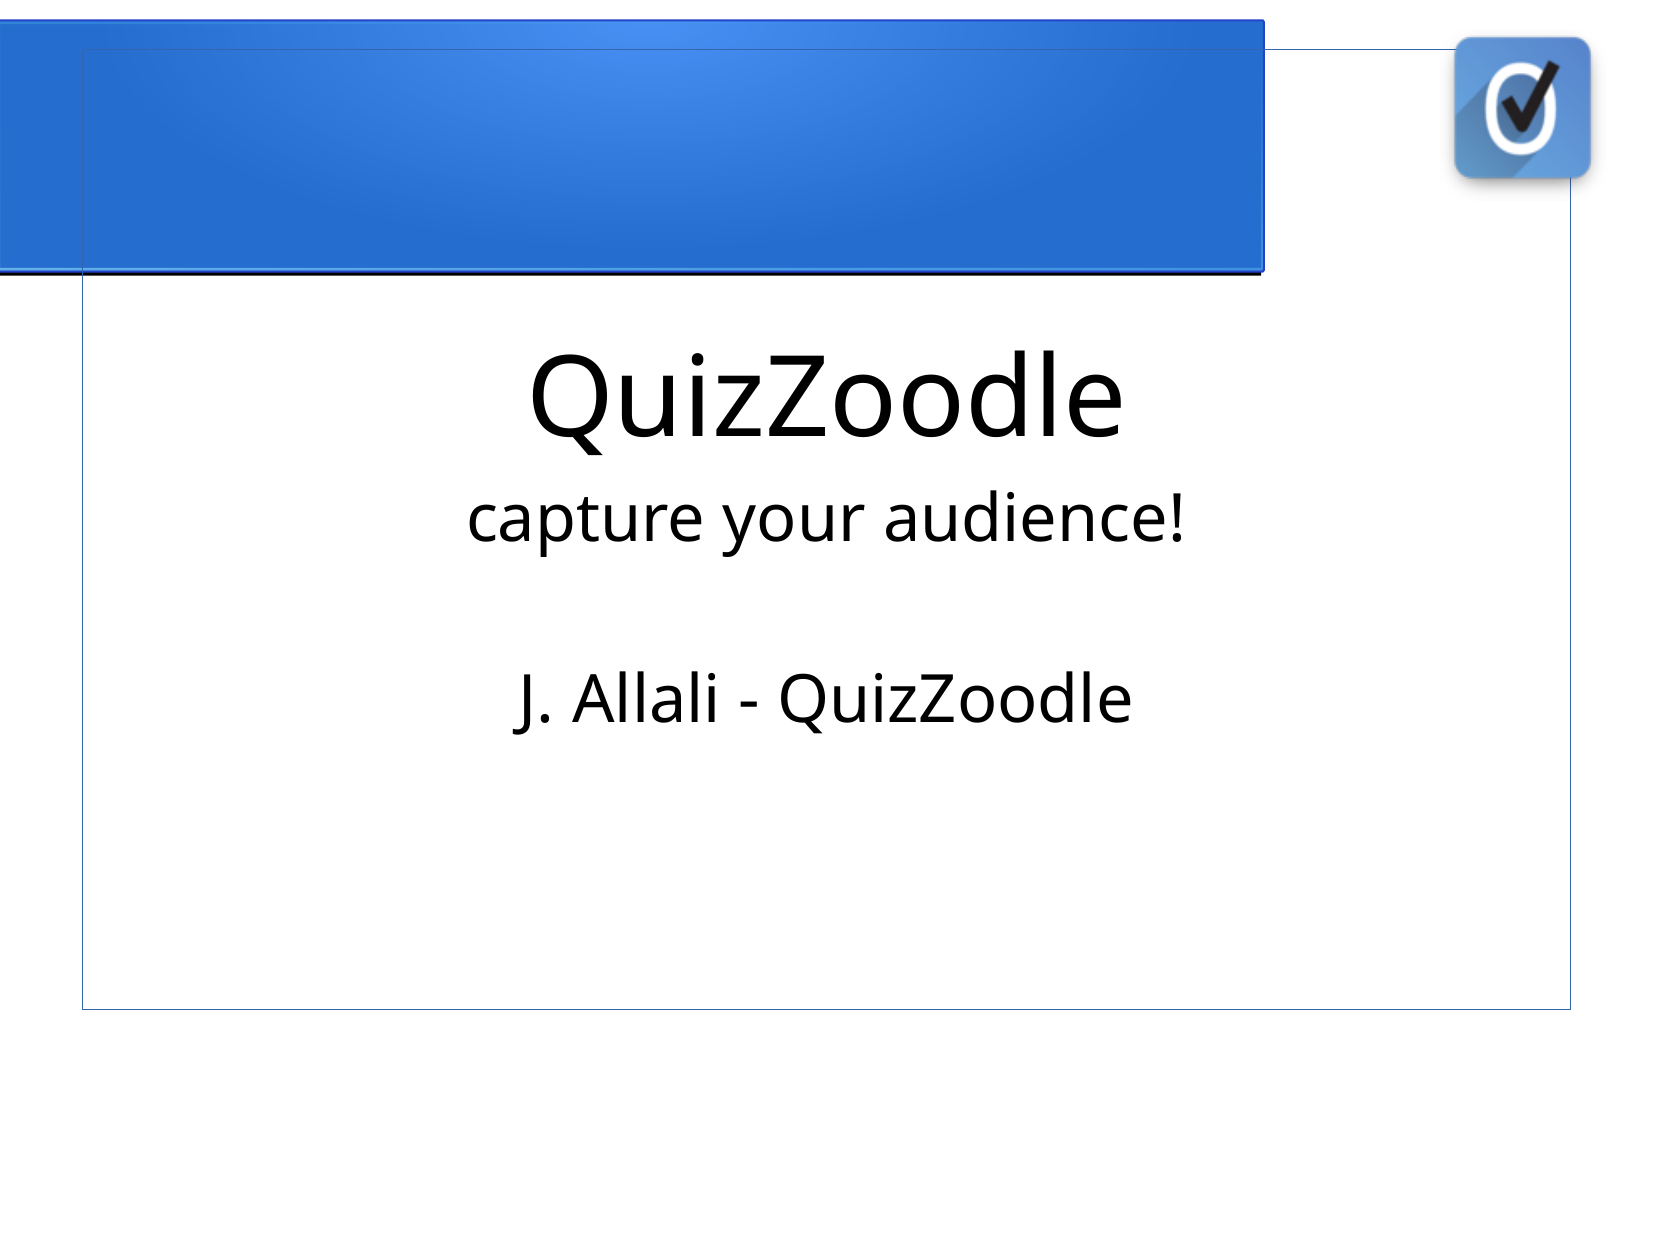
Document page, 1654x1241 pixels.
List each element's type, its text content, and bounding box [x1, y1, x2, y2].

subtitle QuizZoodle capture your audience! J. Allali - QuizZoodle [82, 49, 1571, 1010]
picture [1440, 29, 1606, 201]
